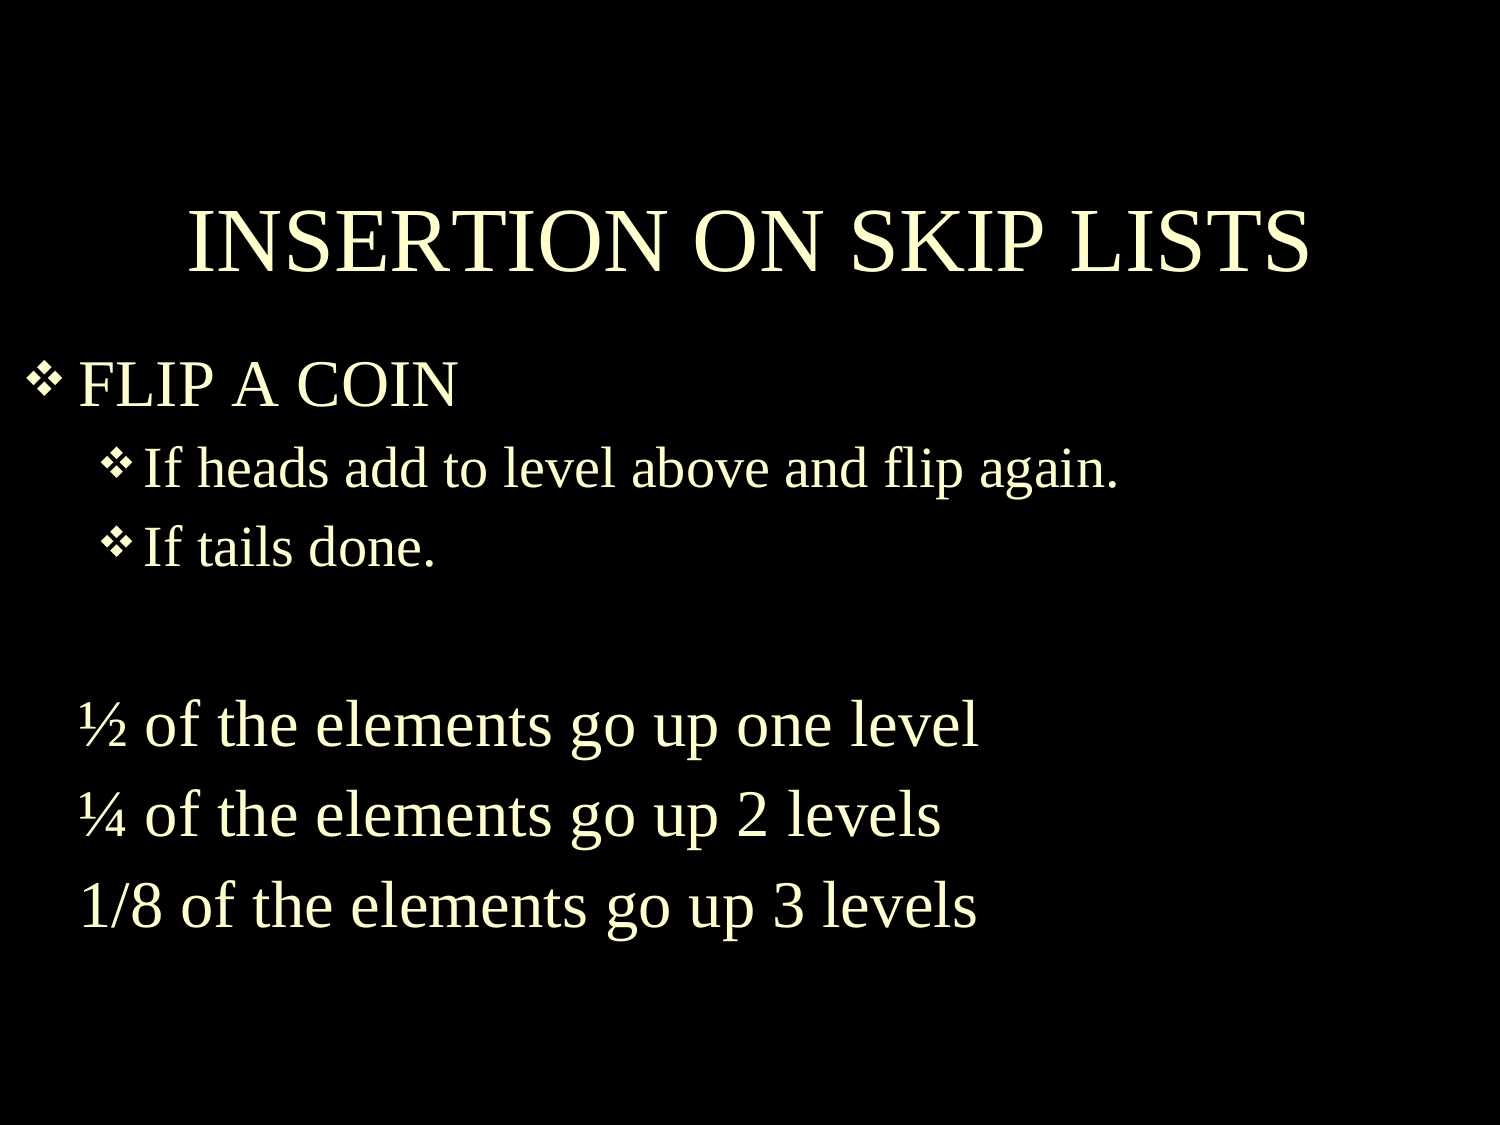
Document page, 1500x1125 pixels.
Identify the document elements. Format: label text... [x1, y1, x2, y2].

title INSERTION ON SKIP LISTS [22, 153, 1480, 329]
list FLIP A COIN If heads add to level above and flip again. If tails done. ½ of the elements go up one level ¼ of the elements go up 2 levels 1/8 of the elements go up 3 levels [22, 347, 1482, 1075]
